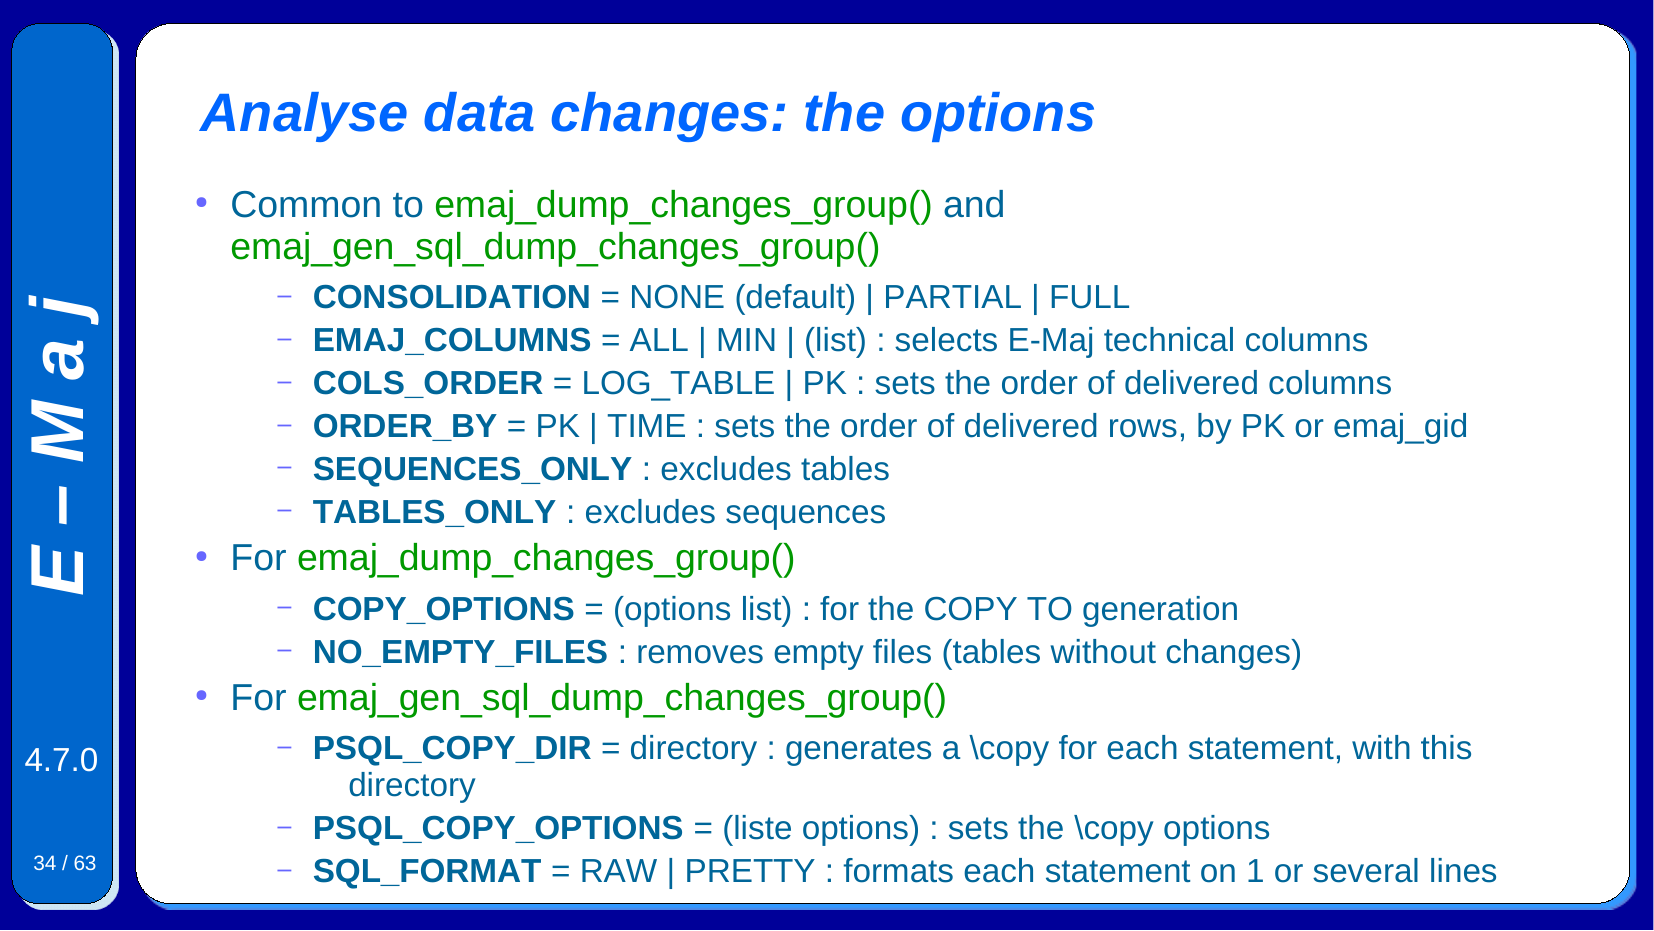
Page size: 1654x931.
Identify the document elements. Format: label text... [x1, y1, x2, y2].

title Analyse data changes: the options [200, 34, 1575, 183]
list Common to emaj_dump_changes_group() and emaj_gen_sql_dump_changes_group() CONSOLIDATION = NONE (default) | PARTIAL | FULL EMAJ_COLUMNS = ALL | MIN | (list) : selects E-Maj technical columns COLS_ORDER = LOG_TABLE | PK : sets the order of delivered columns ORDER_BY = PK | TIME : sets the order of delivered rows, by PK or emaj_gid SEQUENCES_ONLY : excludes tables TABLES_ONLY : excludes sequences For emaj_dump_changes_group() COPY_OPTIONS = (options list) : for the COPY TO generation NO_EMPTY_FILES : removes empty files (tables without changes) For emaj_gen_sql_dump_changes_group() PSQL_COPY_DIR = directory : generates a \copy for each statement, with this directory PSQL_COPY_OPTIONS = (liste options) : sets the \copy options SQL_FORMAT = RAW | PRETTY : formats each statement on 1 or several lines [177, 183, 1587, 890]
